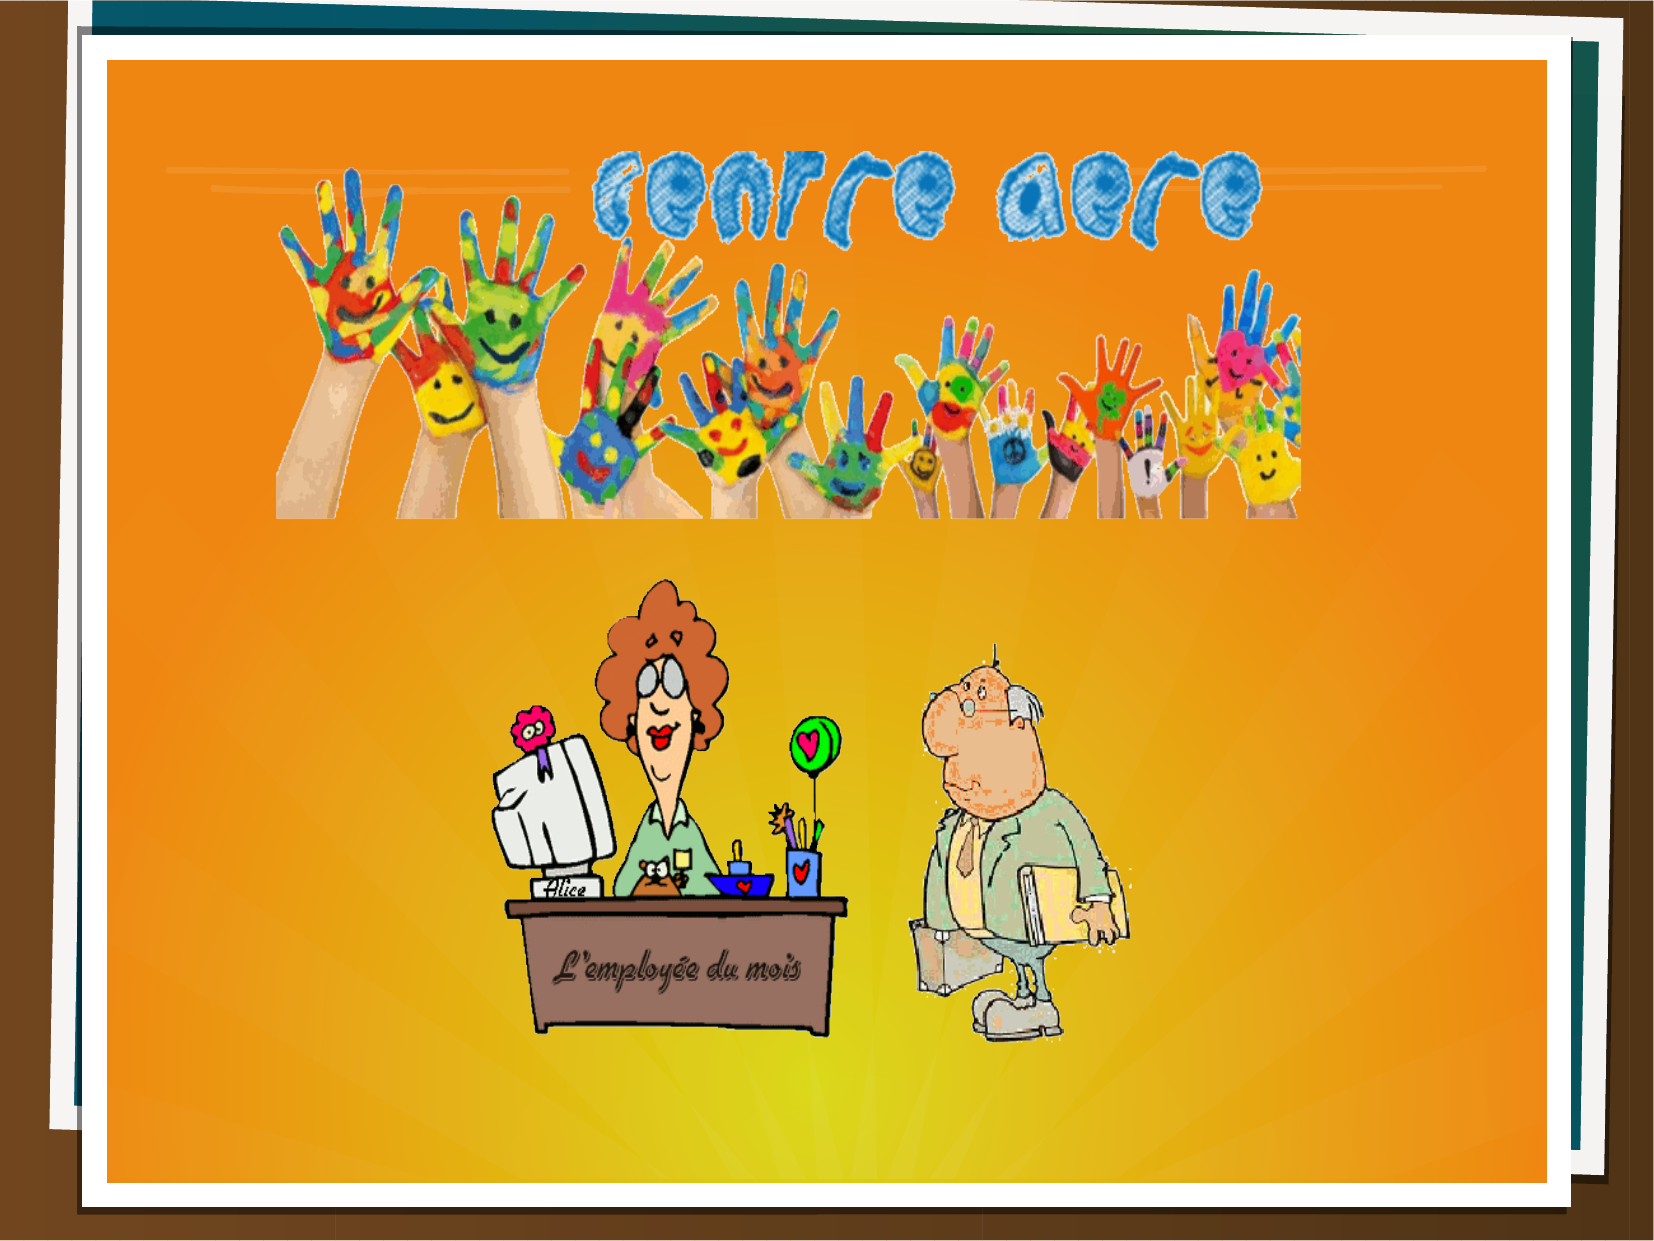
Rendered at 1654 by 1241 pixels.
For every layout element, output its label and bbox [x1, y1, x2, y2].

picture [23, 151, 1548, 1075]
